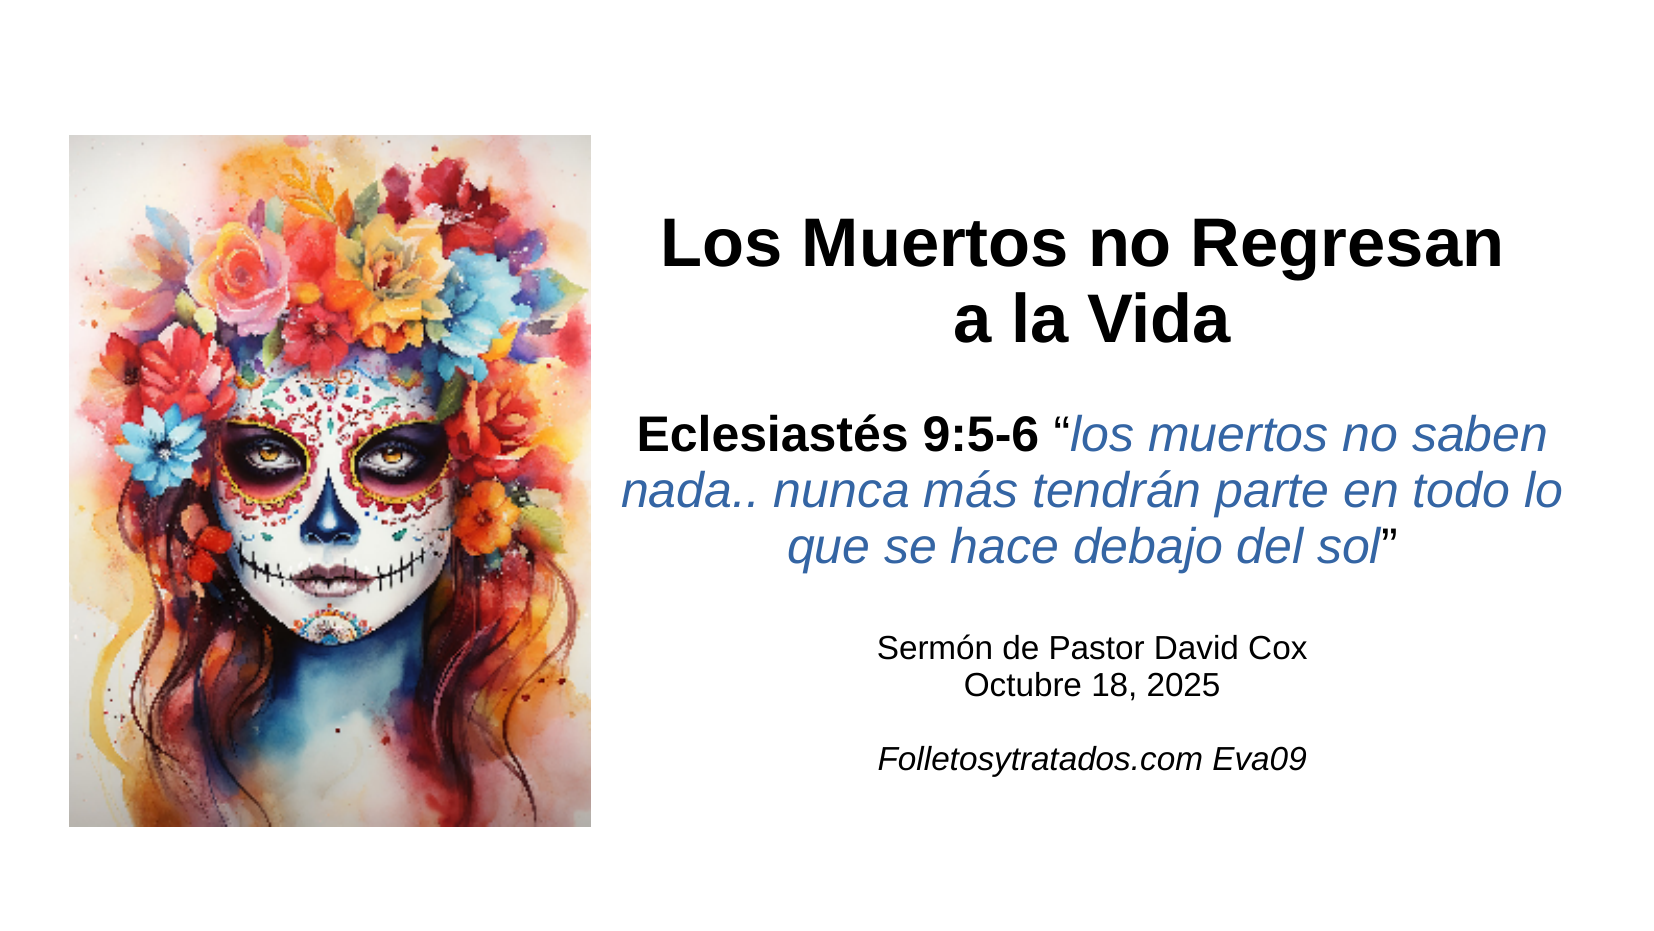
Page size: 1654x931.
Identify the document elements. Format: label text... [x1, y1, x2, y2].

picture [69, 135, 591, 827]
title Los Muertos no Regresan a la Vida [620, 118, 1565, 383]
subtitle Eclesiastés 9:5-6 “los muertos no saben nada.. nunca más tendrán parte en todo lo que se hace debajo del sol” Sermón de Pastor David Cox Octubre 18, 2025 Folletosytratados.com Eva09 [620, 383, 1565, 857]
